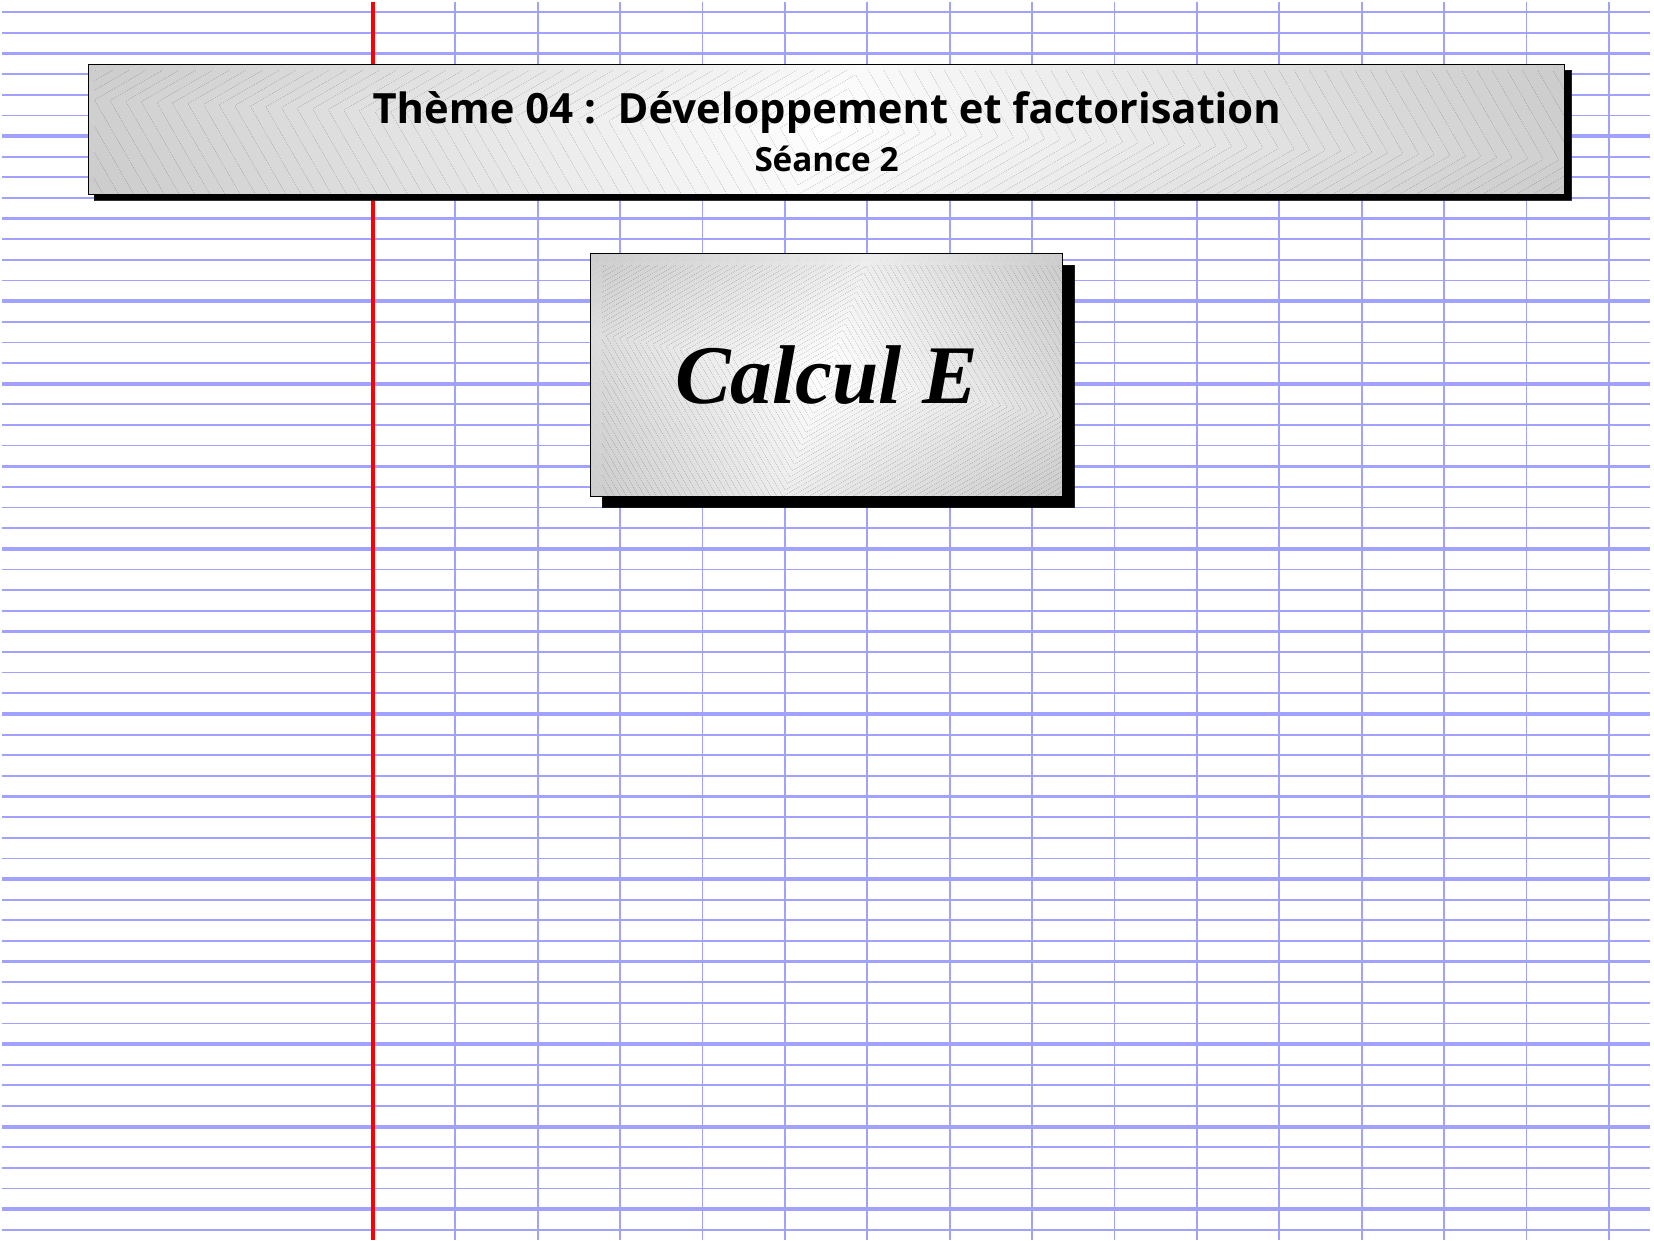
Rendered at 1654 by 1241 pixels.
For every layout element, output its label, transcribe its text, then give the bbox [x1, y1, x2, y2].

picture [0, 0, 1654, 1241]
text_box Calcul E [590, 253, 1063, 497]
text_box Thème 04 : Développement et factorisation Séance 2 [88, 64, 1565, 195]
